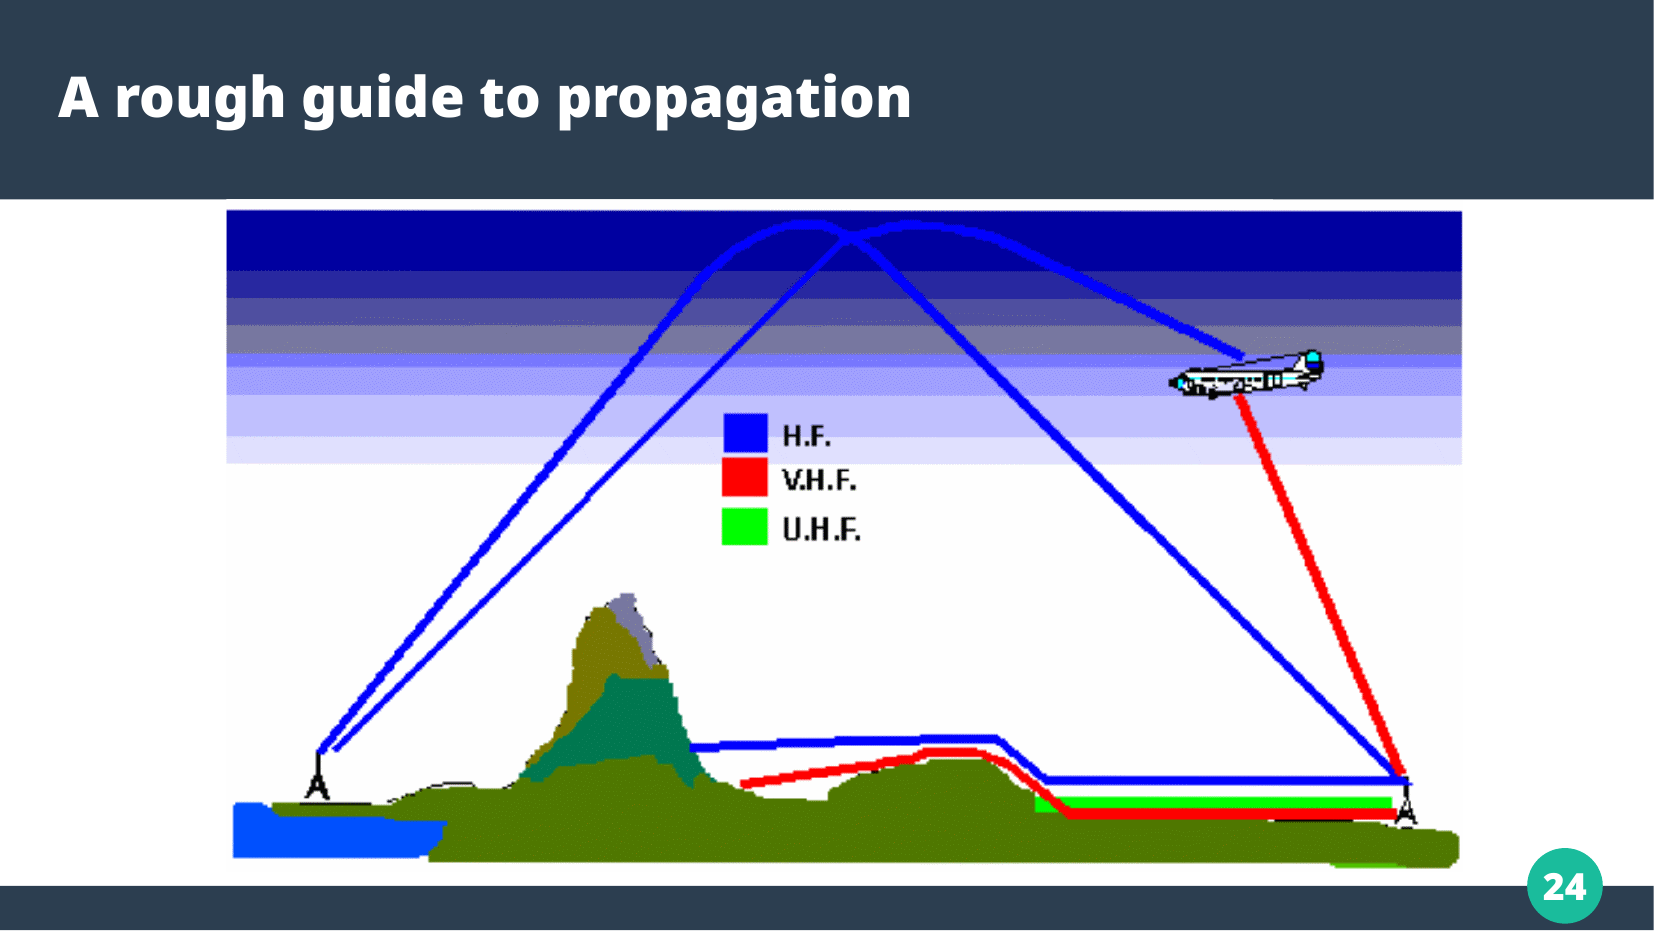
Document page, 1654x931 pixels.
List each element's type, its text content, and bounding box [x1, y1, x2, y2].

title A rough guide to propagation [59, 37, 1595, 155]
picture [225, 198, 1463, 872]
